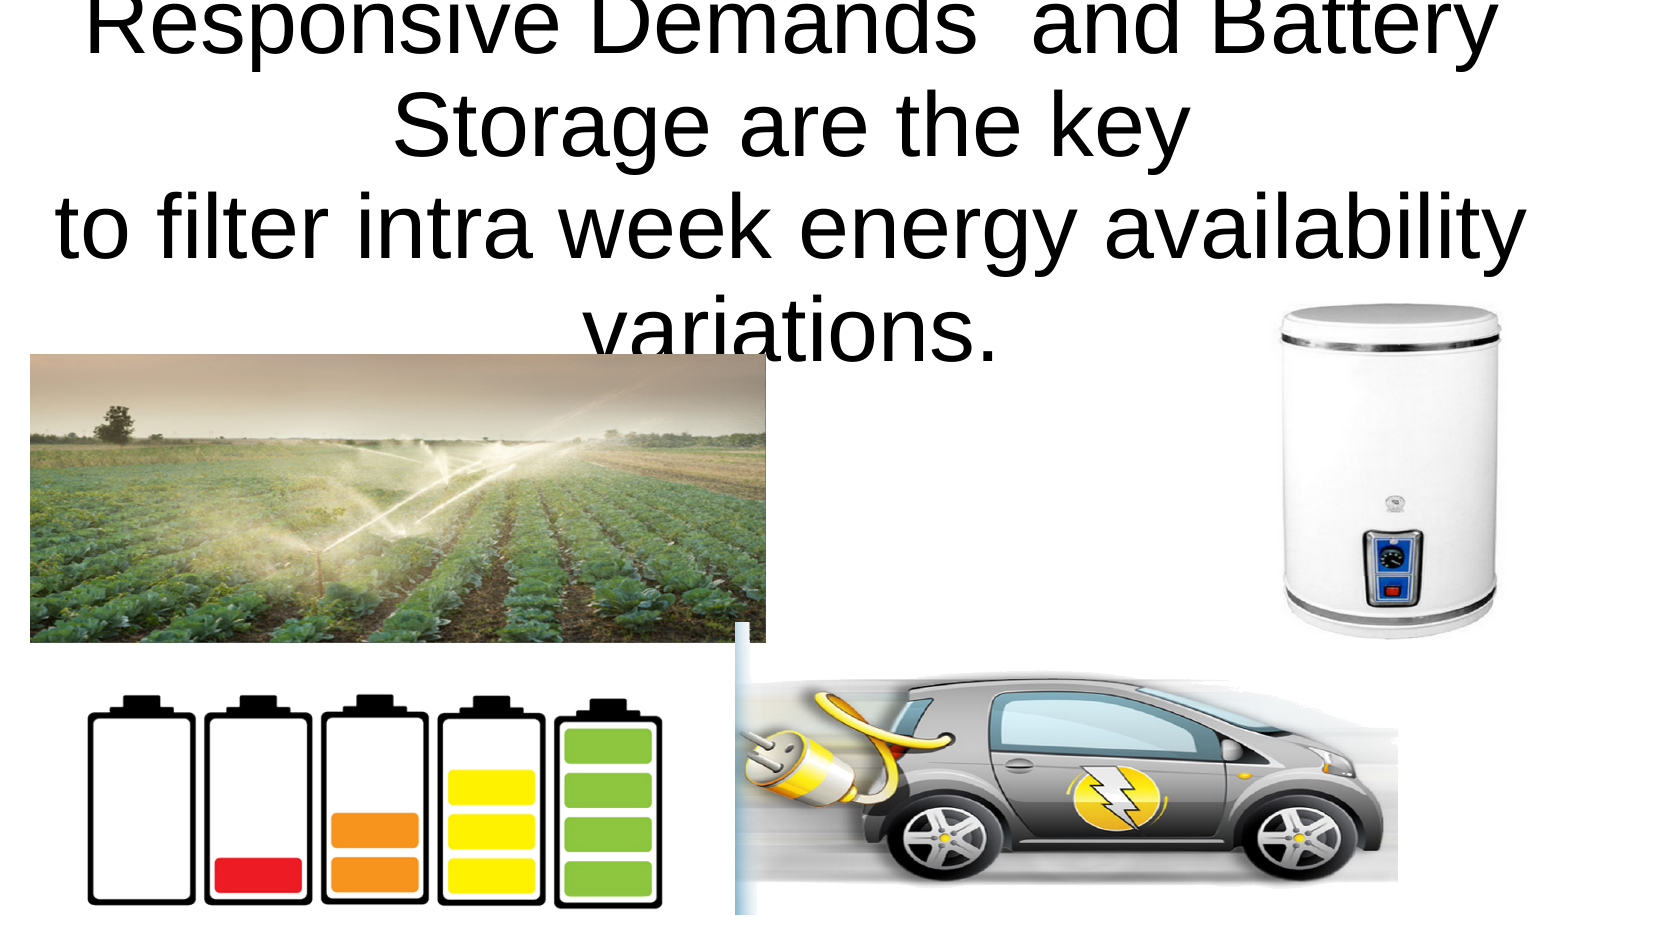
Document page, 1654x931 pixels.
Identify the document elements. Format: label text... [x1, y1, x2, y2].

picture [45, 671, 691, 929]
title Responsive Demands and Battery Storage are the key to filter intra week energy availability variations. [48, 3, 1537, 348]
picture [30, 299, 1516, 916]
